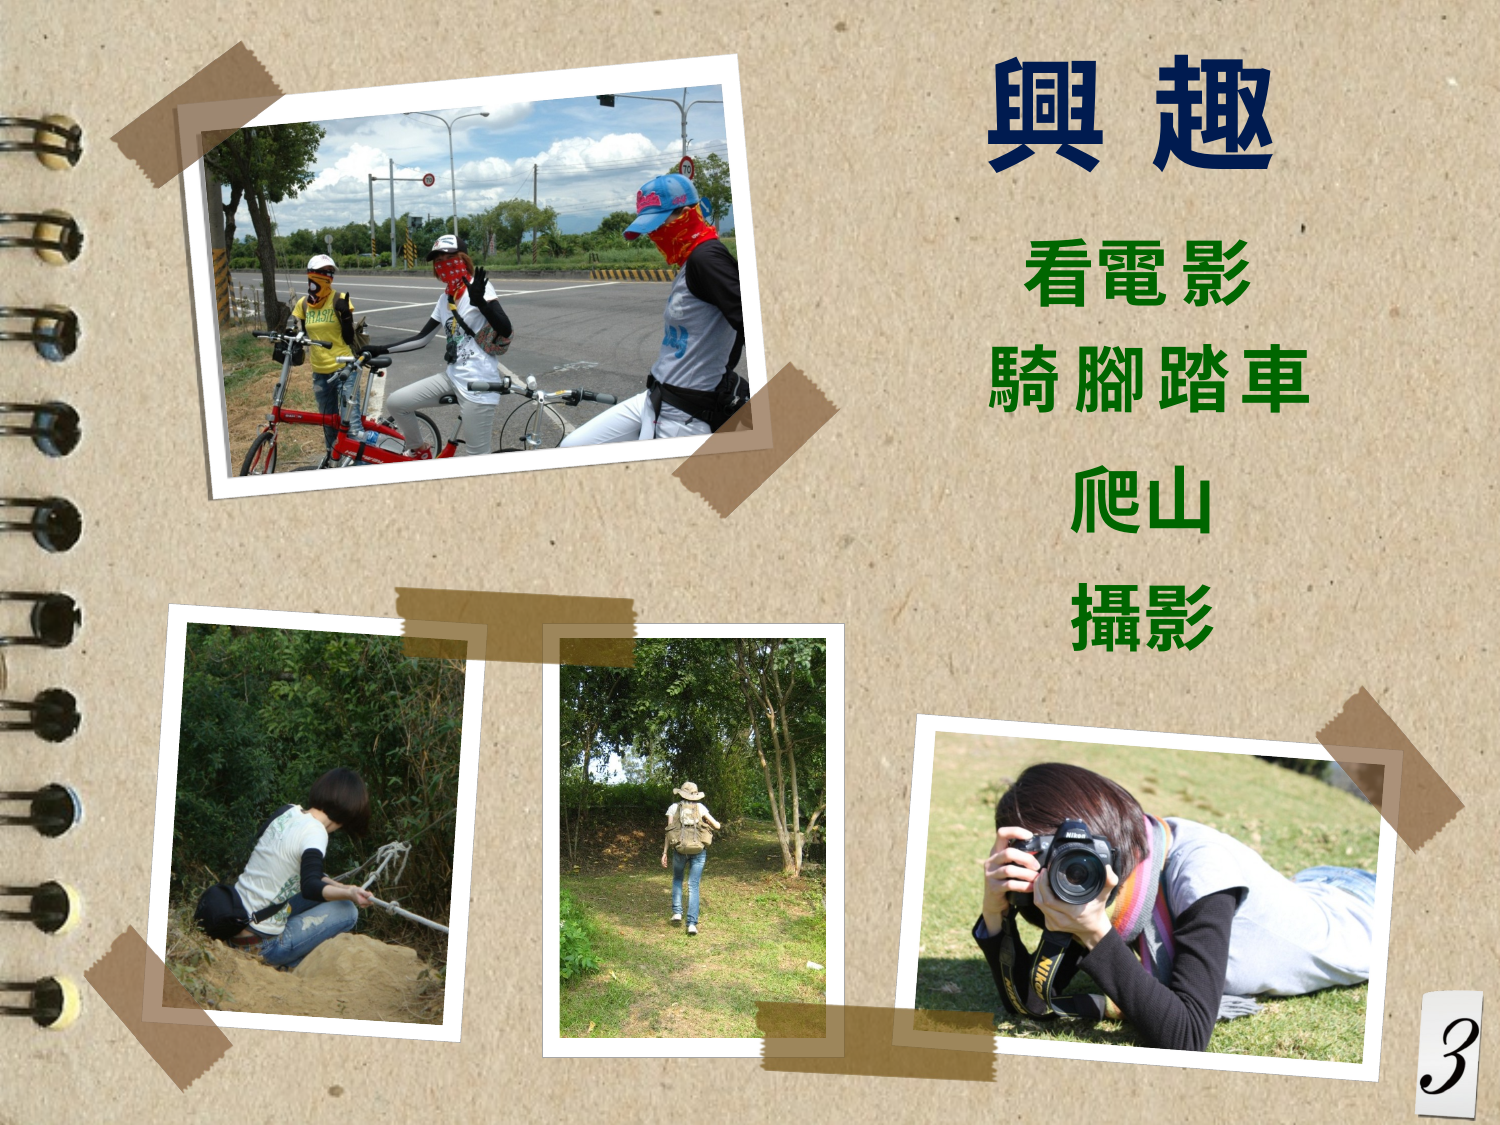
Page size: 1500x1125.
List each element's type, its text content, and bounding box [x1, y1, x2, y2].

text_box [245, 53, 768, 396]
text_box 看 [1007, 219, 1080, 324]
text_box 電 [1080, 219, 1165, 324]
text_box 攝 [1054, 565, 1128, 669]
text_box [183, 157, 708, 500]
text_box 興 [968, 29, 1126, 197]
text_box 山 [1128, 447, 1233, 551]
picture [0, 0, 1500, 1125]
text_box [646, 623, 844, 1004]
text_box 影 [1128, 565, 1233, 669]
text_box 趣 [1136, 28, 1294, 196]
text_box 踏 [1142, 326, 1224, 430]
text_box [543, 664, 745, 1057]
text_box 騎 [972, 326, 1059, 430]
text_box 爬 [1054, 447, 1128, 551]
text_box [894, 713, 1333, 1007]
text_box 腳 [1059, 326, 1142, 430]
text_box 車 [1224, 326, 1329, 430]
text_box [205, 660, 486, 1043]
text_box 影 [1165, 219, 1270, 324]
text_box [1006, 817, 1398, 1083]
text_box [146, 603, 385, 962]
